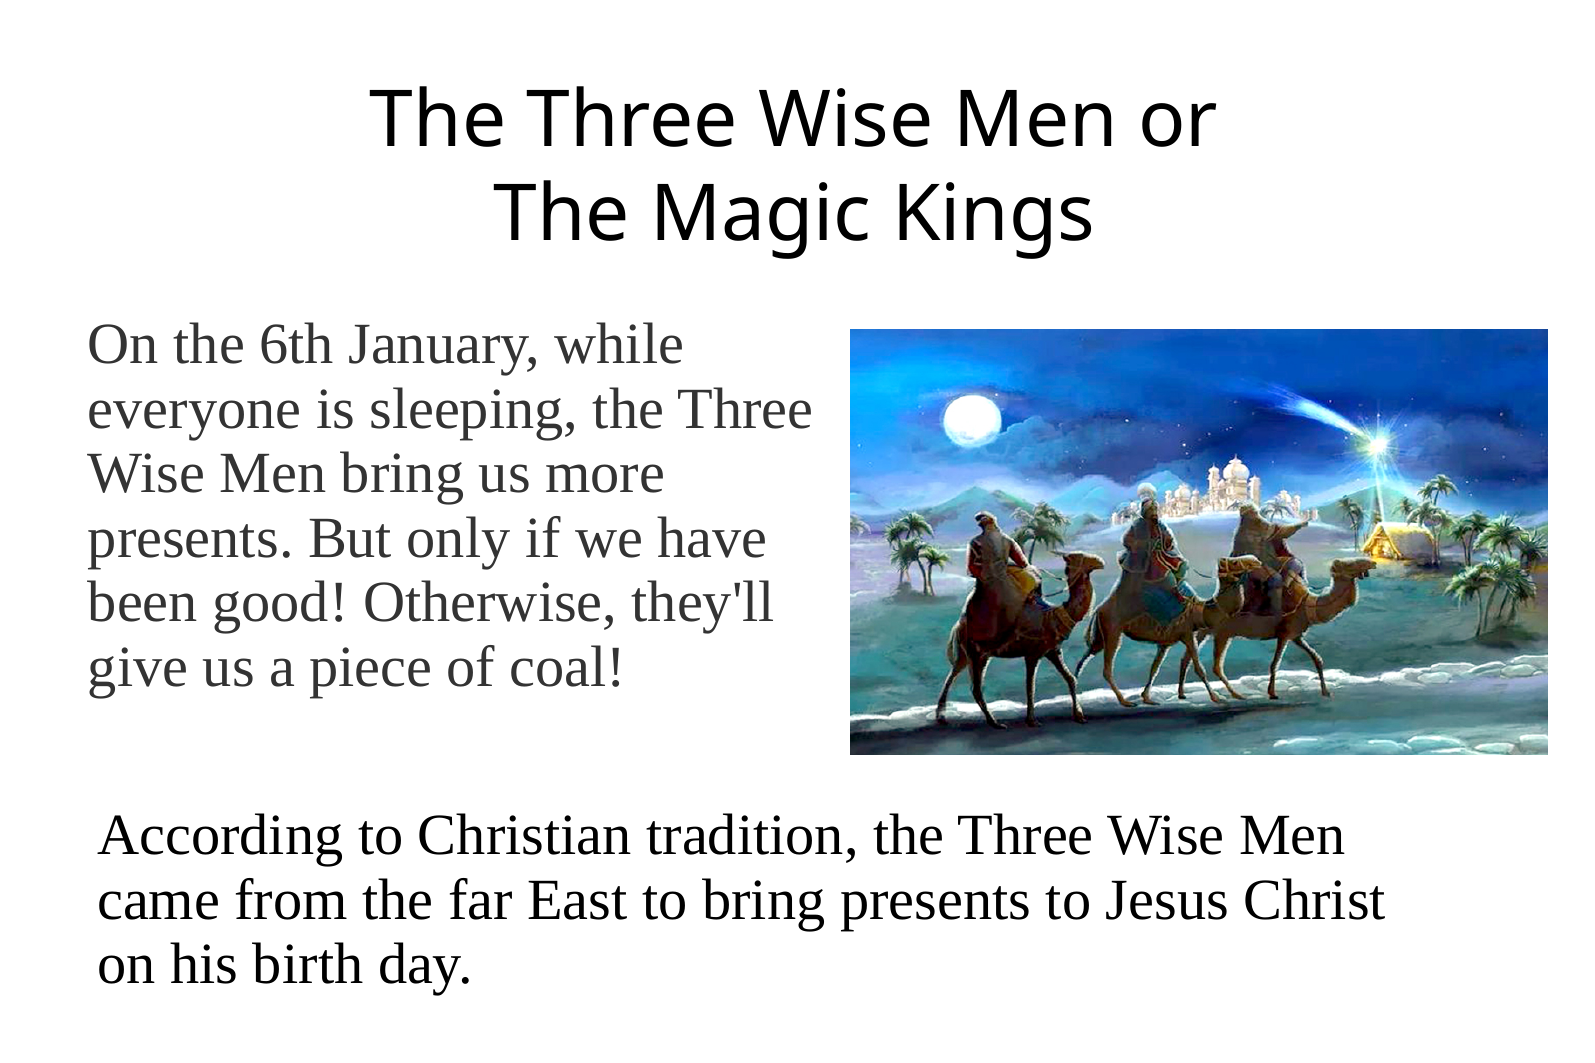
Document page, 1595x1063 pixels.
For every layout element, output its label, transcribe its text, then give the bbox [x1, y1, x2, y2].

title The Three Wise Men or The Magic Kings [76, 35, 1512, 289]
picture [850, 329, 1548, 755]
text_box According to Christian tradition, the Three Wise Men came from the far East to bring presents to Jesus Christ on his birth day. [82, 795, 1430, 1014]
text_box On the 6th January, while everyone is sleeping, the Three Wise Men bring us more presents. But only if we have been good! Otherwise, they'll give us a piece of coal! [73, 304, 851, 726]
